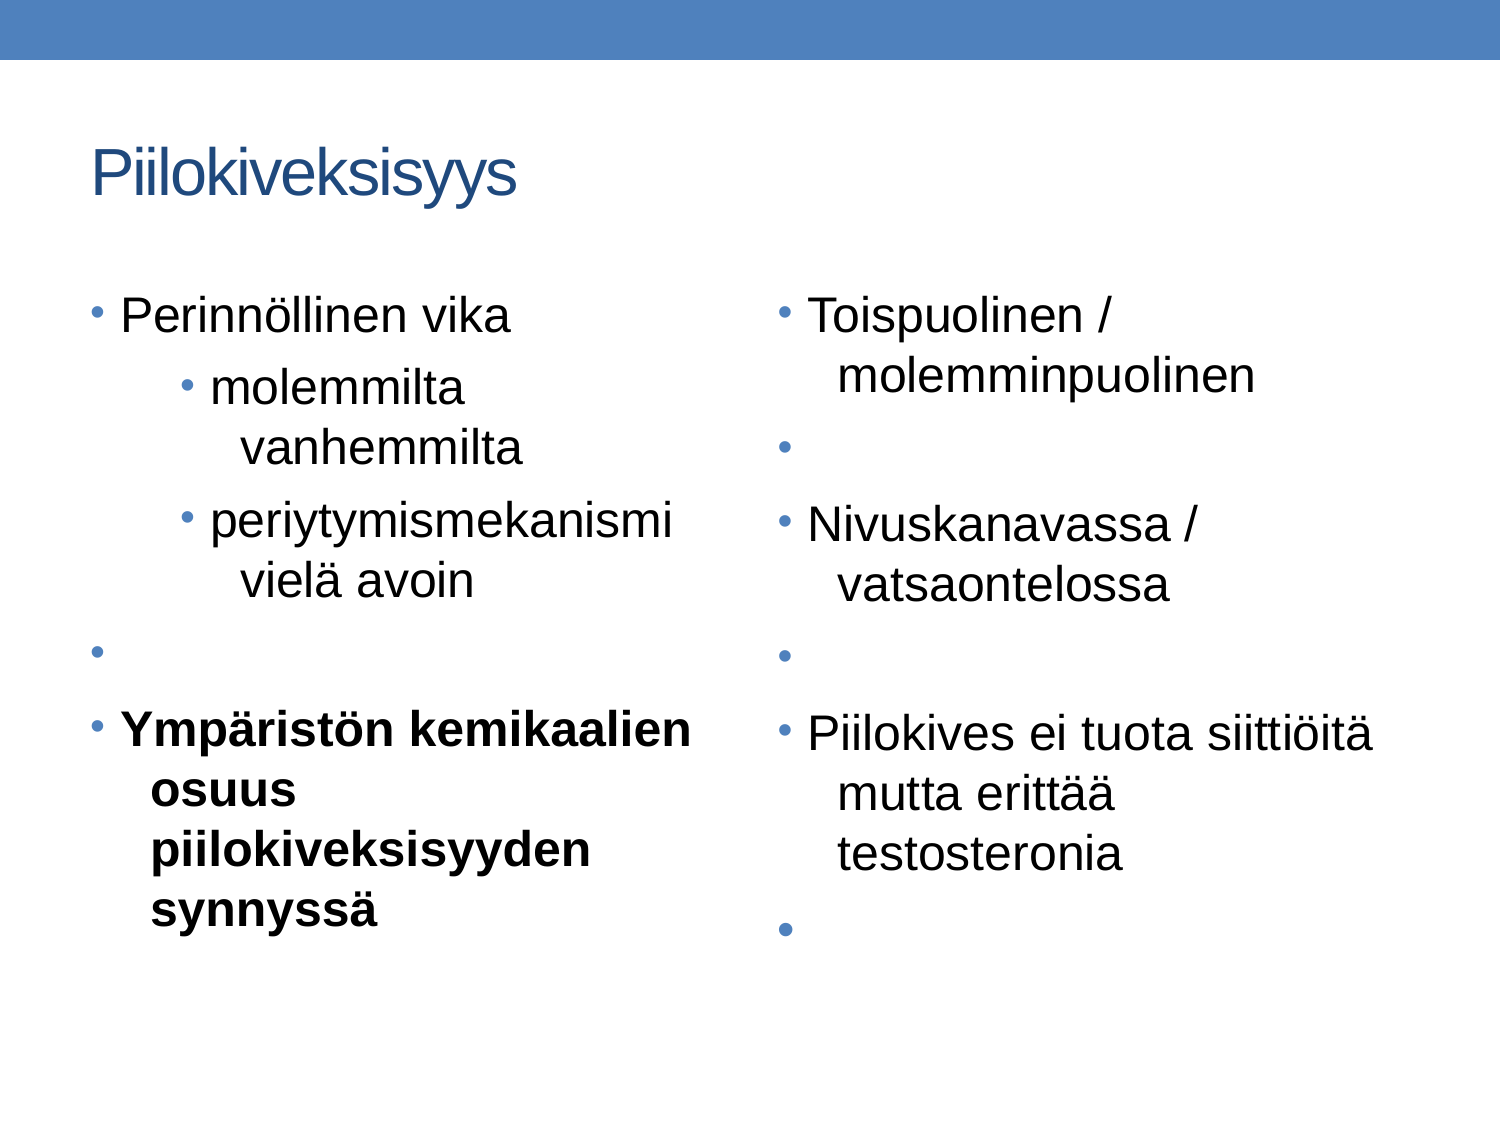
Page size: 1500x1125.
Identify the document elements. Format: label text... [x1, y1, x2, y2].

title Piilokiveksisyys [75, 87, 1426, 251]
list Toispuolinen / molemminpuolinen Nivuskanavassa / vatsaontelossa Piilokives ei tuota siittiöitä mutta erittää testosteronia [762, 274, 1426, 1049]
list Perinnöllinen vika molemmilta vanhemmilta periytymismekanismi vielä avoin Ympäristön kemikaalien osuus piilokiveksisyyden synnyssä [75, 274, 738, 1049]
